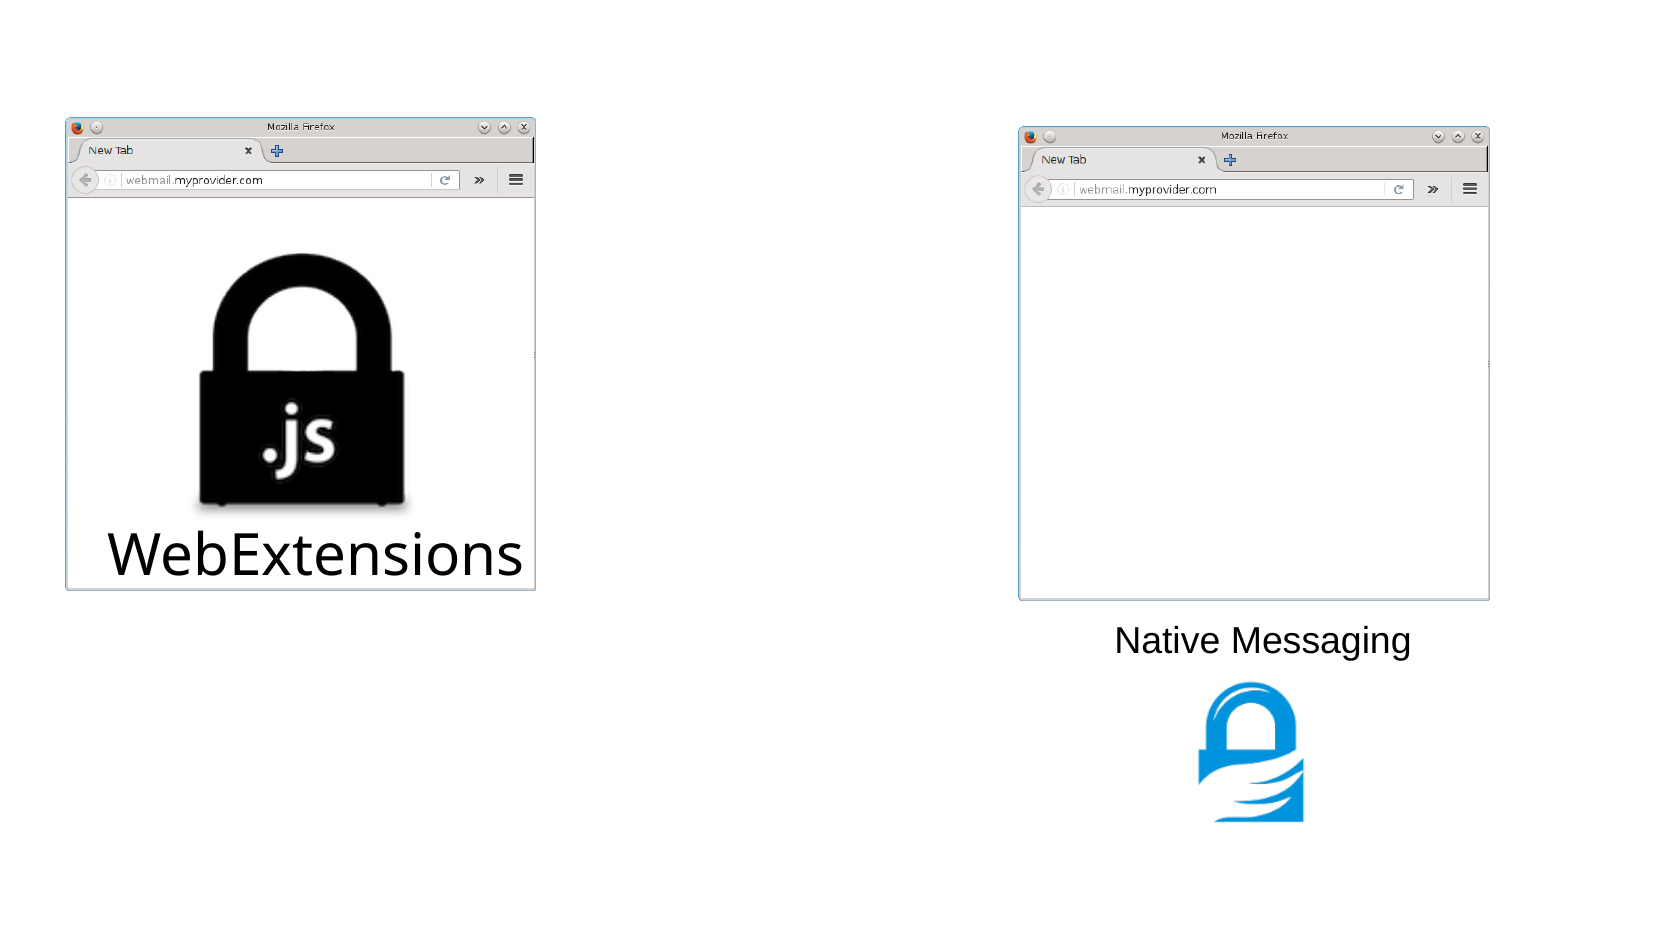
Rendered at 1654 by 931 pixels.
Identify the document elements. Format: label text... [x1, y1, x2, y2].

text_box Native Messaging [1099, 611, 1427, 669]
picture [65, 117, 536, 591]
picture [1018, 126, 1490, 601]
text_box WebExtensions [93, 505, 638, 609]
picture [1193, 677, 1310, 829]
